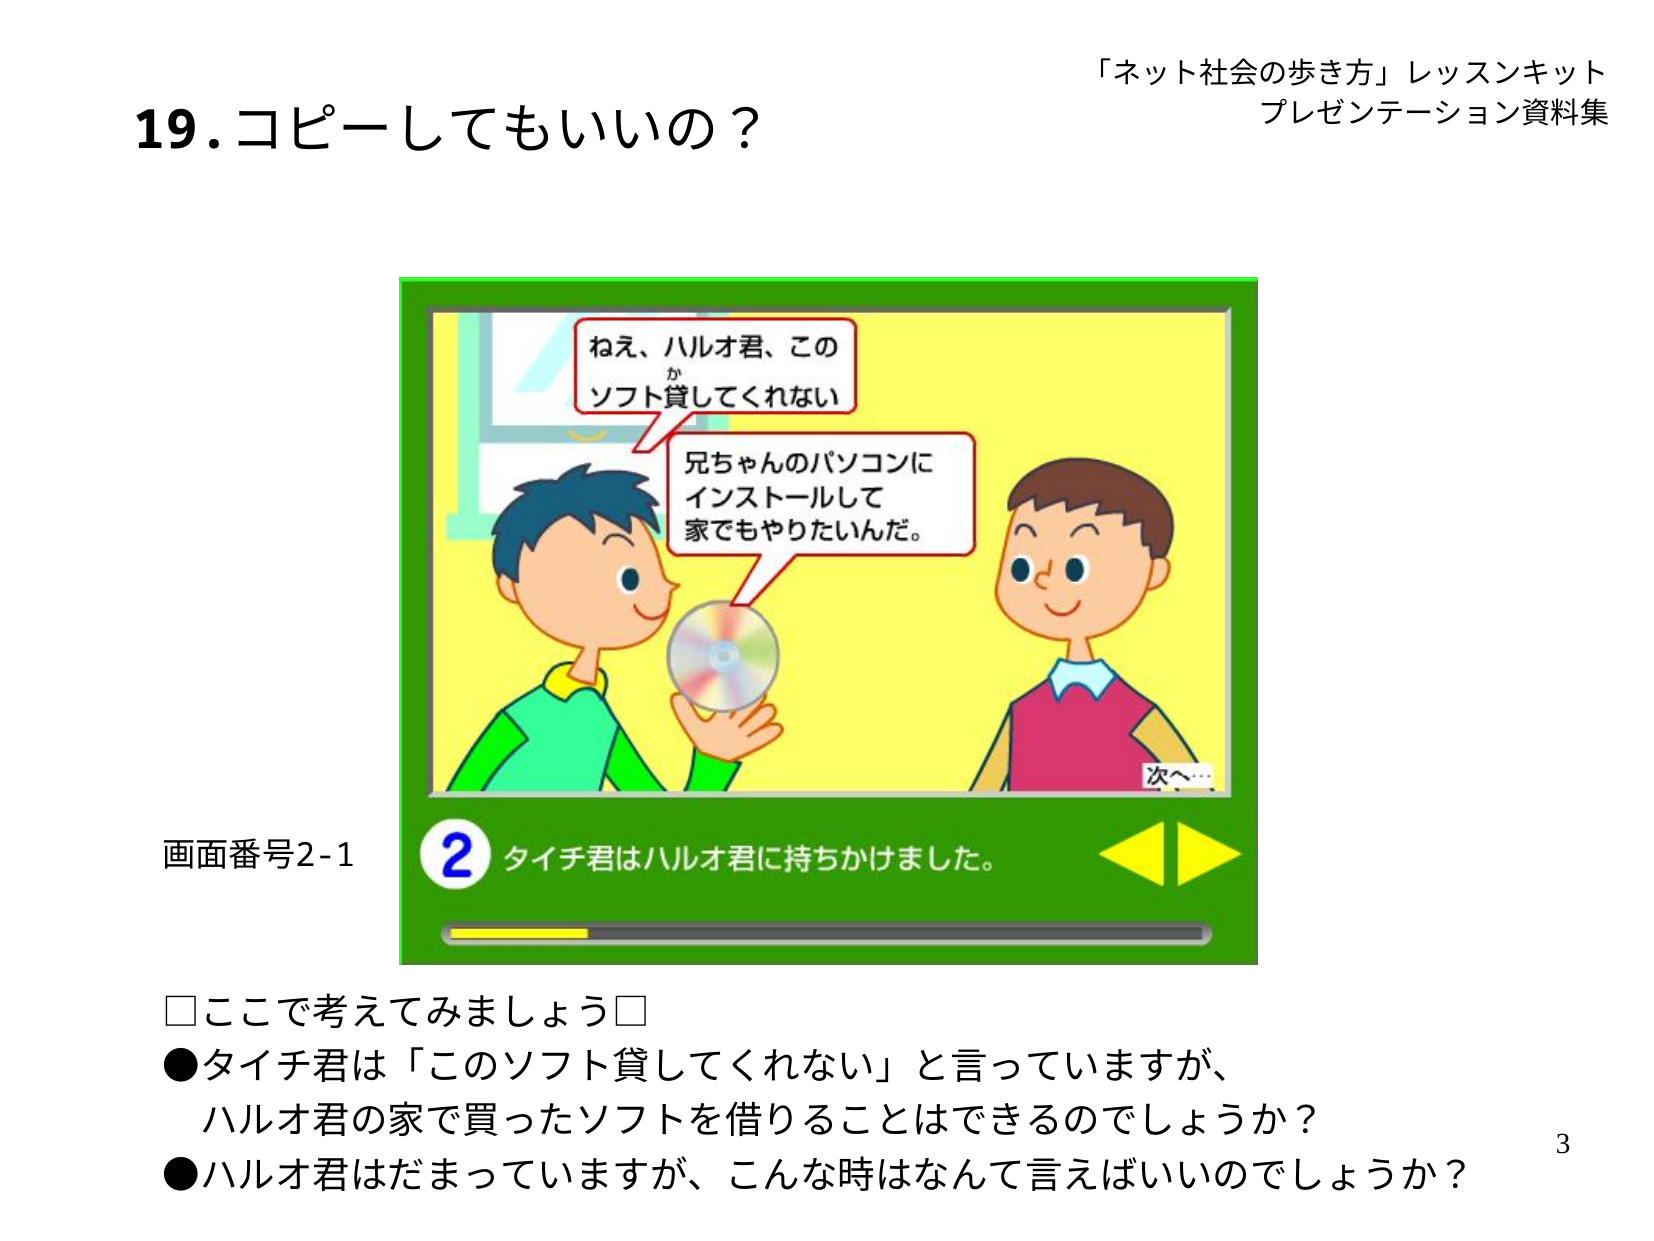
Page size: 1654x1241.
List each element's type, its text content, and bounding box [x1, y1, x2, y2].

text_box 19.コピーしてもいいの？ [118, 88, 1241, 169]
text_box 「ネット社会の歩き方」レッスンキット プレゼンテーション資料集 [1062, 44, 1625, 139]
text_box 画面番号2-1 [147, 826, 384, 882]
picture [399, 277, 1258, 965]
text_box □ここで考えてみましょう□ ●タイチ君は「このソフト貸してくれない」と言っていますが、 ハルオ君の家で買ったソフトを借りることはできるのでしょうか？ ●ハルオ君はだまっていますが、こんな時はなんて言えばいいのでしょうか？ [147, 974, 1536, 1207]
